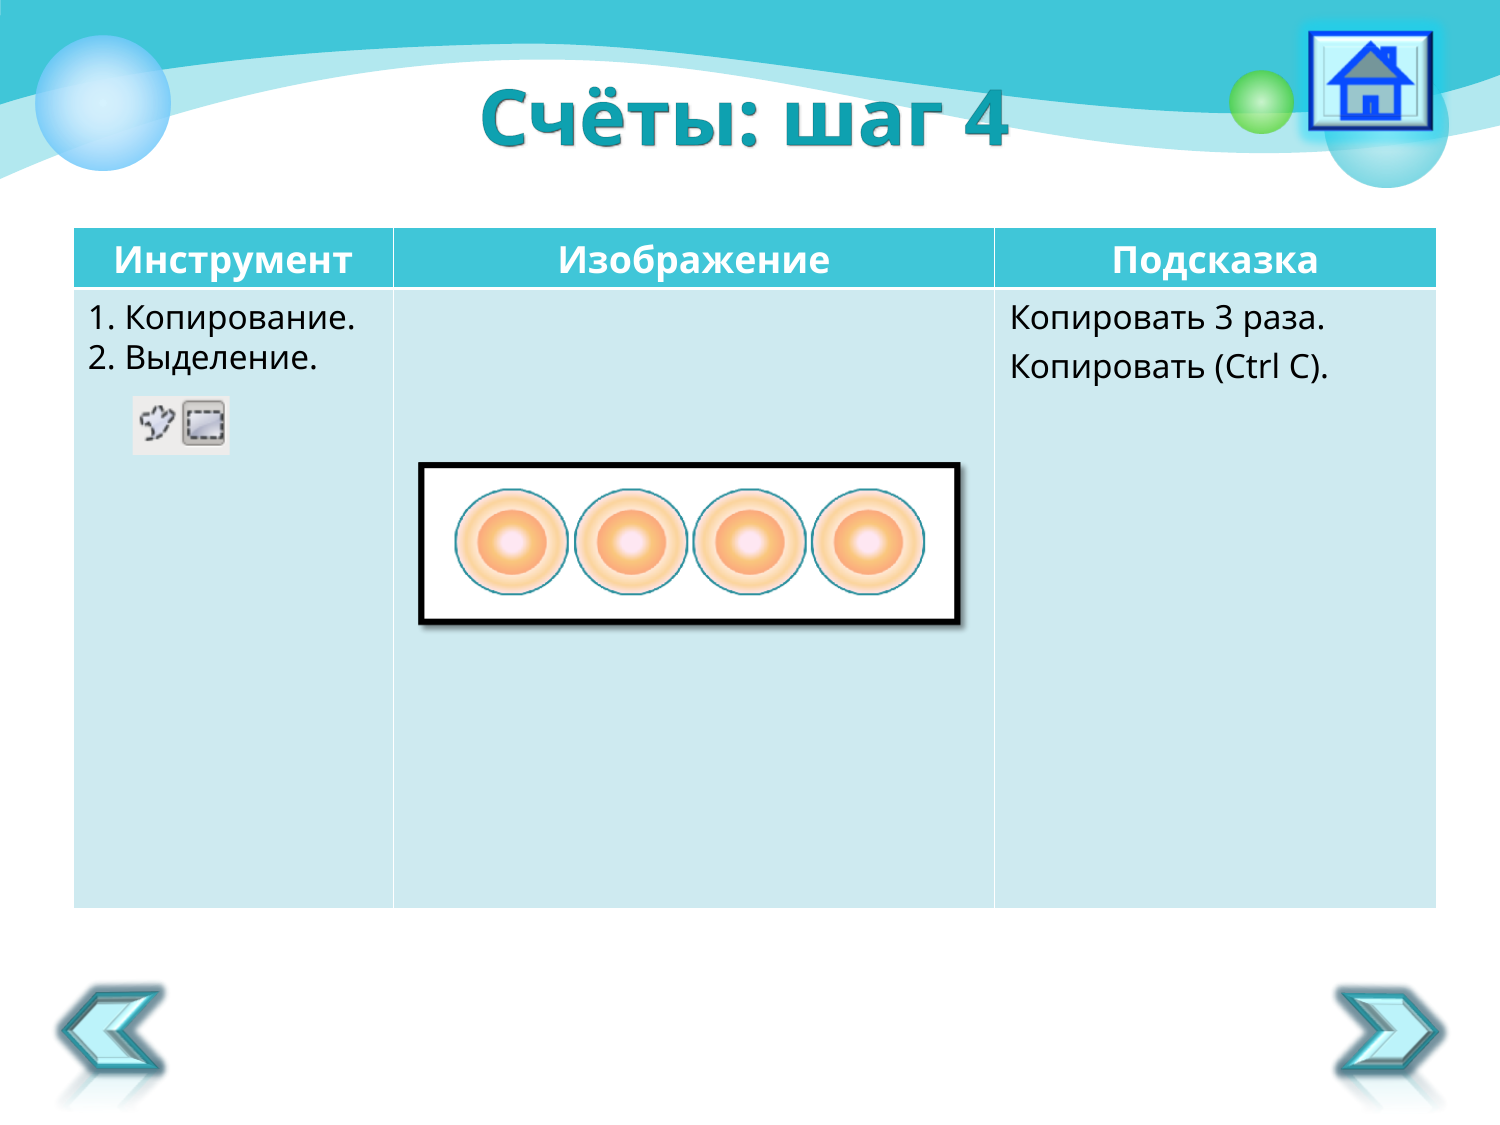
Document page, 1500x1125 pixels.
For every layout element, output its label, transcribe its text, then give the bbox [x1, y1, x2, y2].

text_box Счёты: шаг 4 [860, 101, 900, 146]
table_header Изображение [394, 228, 994, 287]
text_box Счёты: шаг 4 [676, 102, 714, 145]
table_cell [394, 290, 994, 908]
text_box Счёты: шаг 4 [482, 89, 526, 146]
table_cell 1. Копирование. 2. Выделение. [74, 290, 393, 908]
text_box Счёты: шаг 4 [786, 102, 852, 145]
table_header Подсказка [995, 228, 1436, 287]
picture [413, 457, 974, 638]
picture [1228, 6, 1459, 189]
text_box Счёты: шаг 4 [531, 102, 573, 145]
picture [132, 396, 230, 455]
picture [34, 34, 172, 172]
text_box Счёты: шаг 4 [911, 102, 942, 146]
text_box Счёты: шаг 4 [582, 102, 623, 146]
table_cell Копировать 3 раза. Копировать (Ctrl C). [995, 290, 1436, 908]
text_box Счёты: шаг 4 [627, 102, 669, 146]
text_box Счёты: шаг 4 [965, 89, 1009, 145]
text_box Счёты: шаг 4 [719, 102, 732, 145]
picture [43, 972, 179, 1125]
picture [1321, 974, 1459, 1125]
table_header Инструмент [74, 228, 393, 287]
